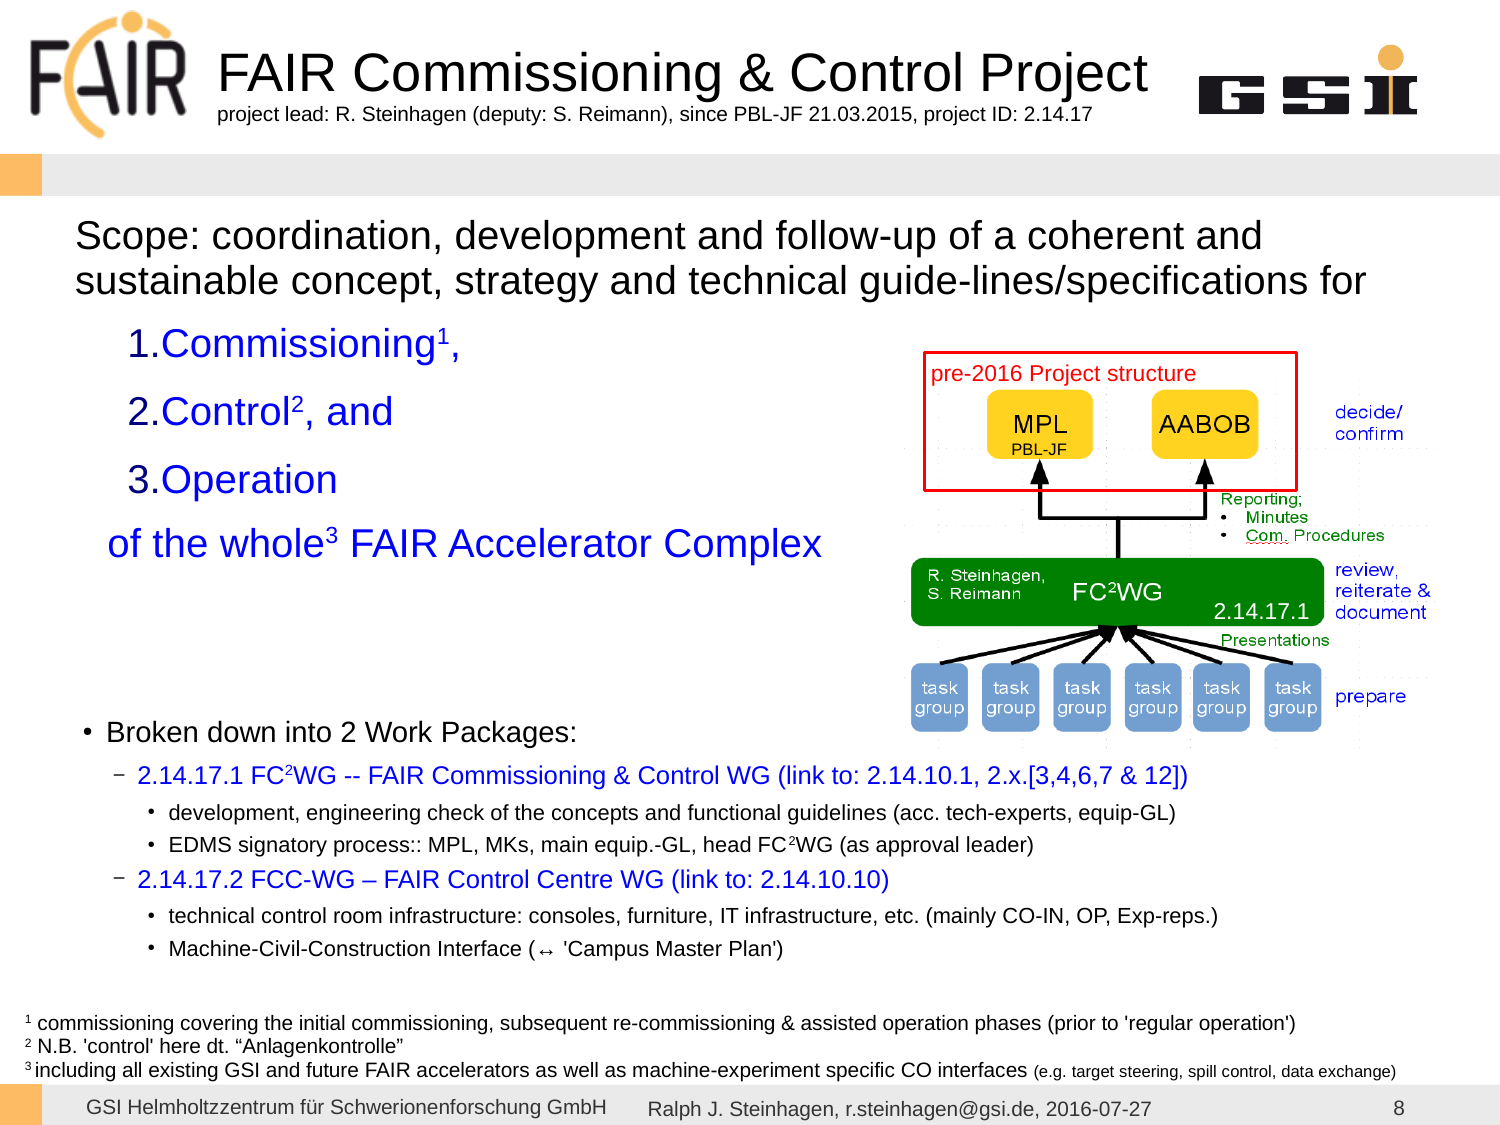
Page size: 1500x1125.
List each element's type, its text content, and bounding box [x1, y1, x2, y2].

text_box PBL-JF [996, 432, 1083, 466]
text_box pre-2016 Project structure [916, 352, 1310, 419]
picture [904, 373, 1437, 753]
title FAIR Commissioning & Control Project project lead: R. Steinhagen (deputy: S. Reimann), since PBL-JF 21.03.2015, project ID: 2.14.17 [217, 20, 1180, 147]
text_box 2.14.17.1 [1198, 591, 1328, 632]
picture [1197, 42, 1419, 117]
picture [30, 9, 187, 141]
list Scope: coordination, development and follow-up of a coherent and sustainable concept, strategy and technical guide-lines/specifications for Commissioning1, Control2, and Operation of the whole3 FAIR Accelerator Complex Broken down into 2 Work Packages: 2.14.17.1 FC2WG -- FAIR Commissioning & Control WG (link to: 2.14.10.1, 2.x.[3,4,6,7 & 12]) development, engineering check of the concepts and functional guidelines (acc. tech-experts, equip-GL) EDMS signatory process:: MPL, MKs, main equip.-GL, head FC2WG (as approval leader) 2.14.17.2 FCC-WG – FAIR Control Centre WG (link to: 2.14.10.10) technical control room infrastructure: consoles, furniture, IT infrastructure, etc. (mainly CO-IN, OP, Exp-reps.) Machine-Civil-Construction Interface (↔ 'Campus Master Plan') [75, 212, 1425, 991]
picture [926, 419, 1295, 489]
text_box 1 commissioning covering the initial commissioning, subsequent re-commissioning & assisted operation phases (prior to 'regular operation') 2 N.B. 'control' here dt. “Anlagenkontrolle” 3 including all existing GSI and future FAIR accelerators as well as machine-experiment specific CO interfaces (e.g. target steering, spill control, data exchange) [10, 1004, 1437, 1090]
